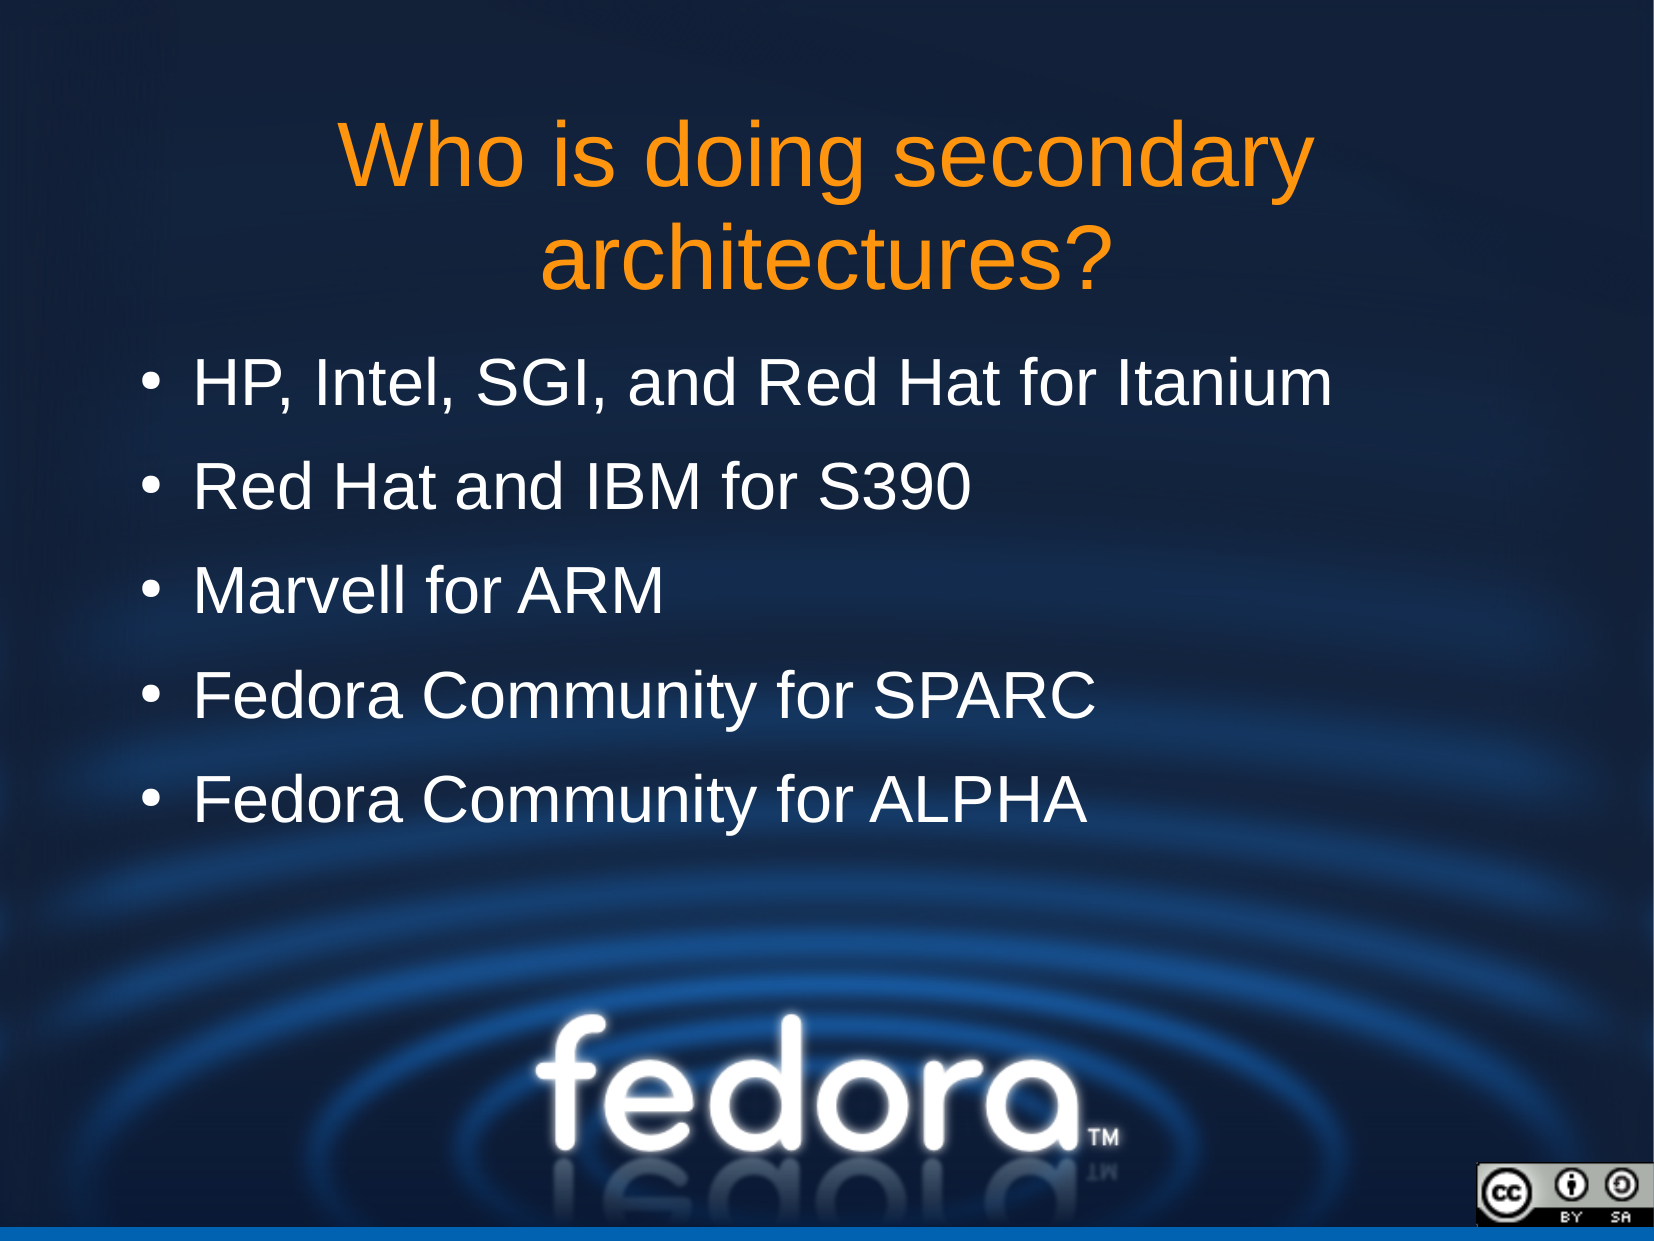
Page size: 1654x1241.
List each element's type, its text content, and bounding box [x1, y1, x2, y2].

title Who is doing secondary architectures? [121, 102, 1534, 310]
picture [0, 0, 1654, 1227]
list HP, Intel, SGI, and Red Hat for Itanium Red Hat and IBM for S390 Marvell for ARM Fedora Community for SPARC Fedora Community for ALPHA [121, 344, 1534, 1127]
